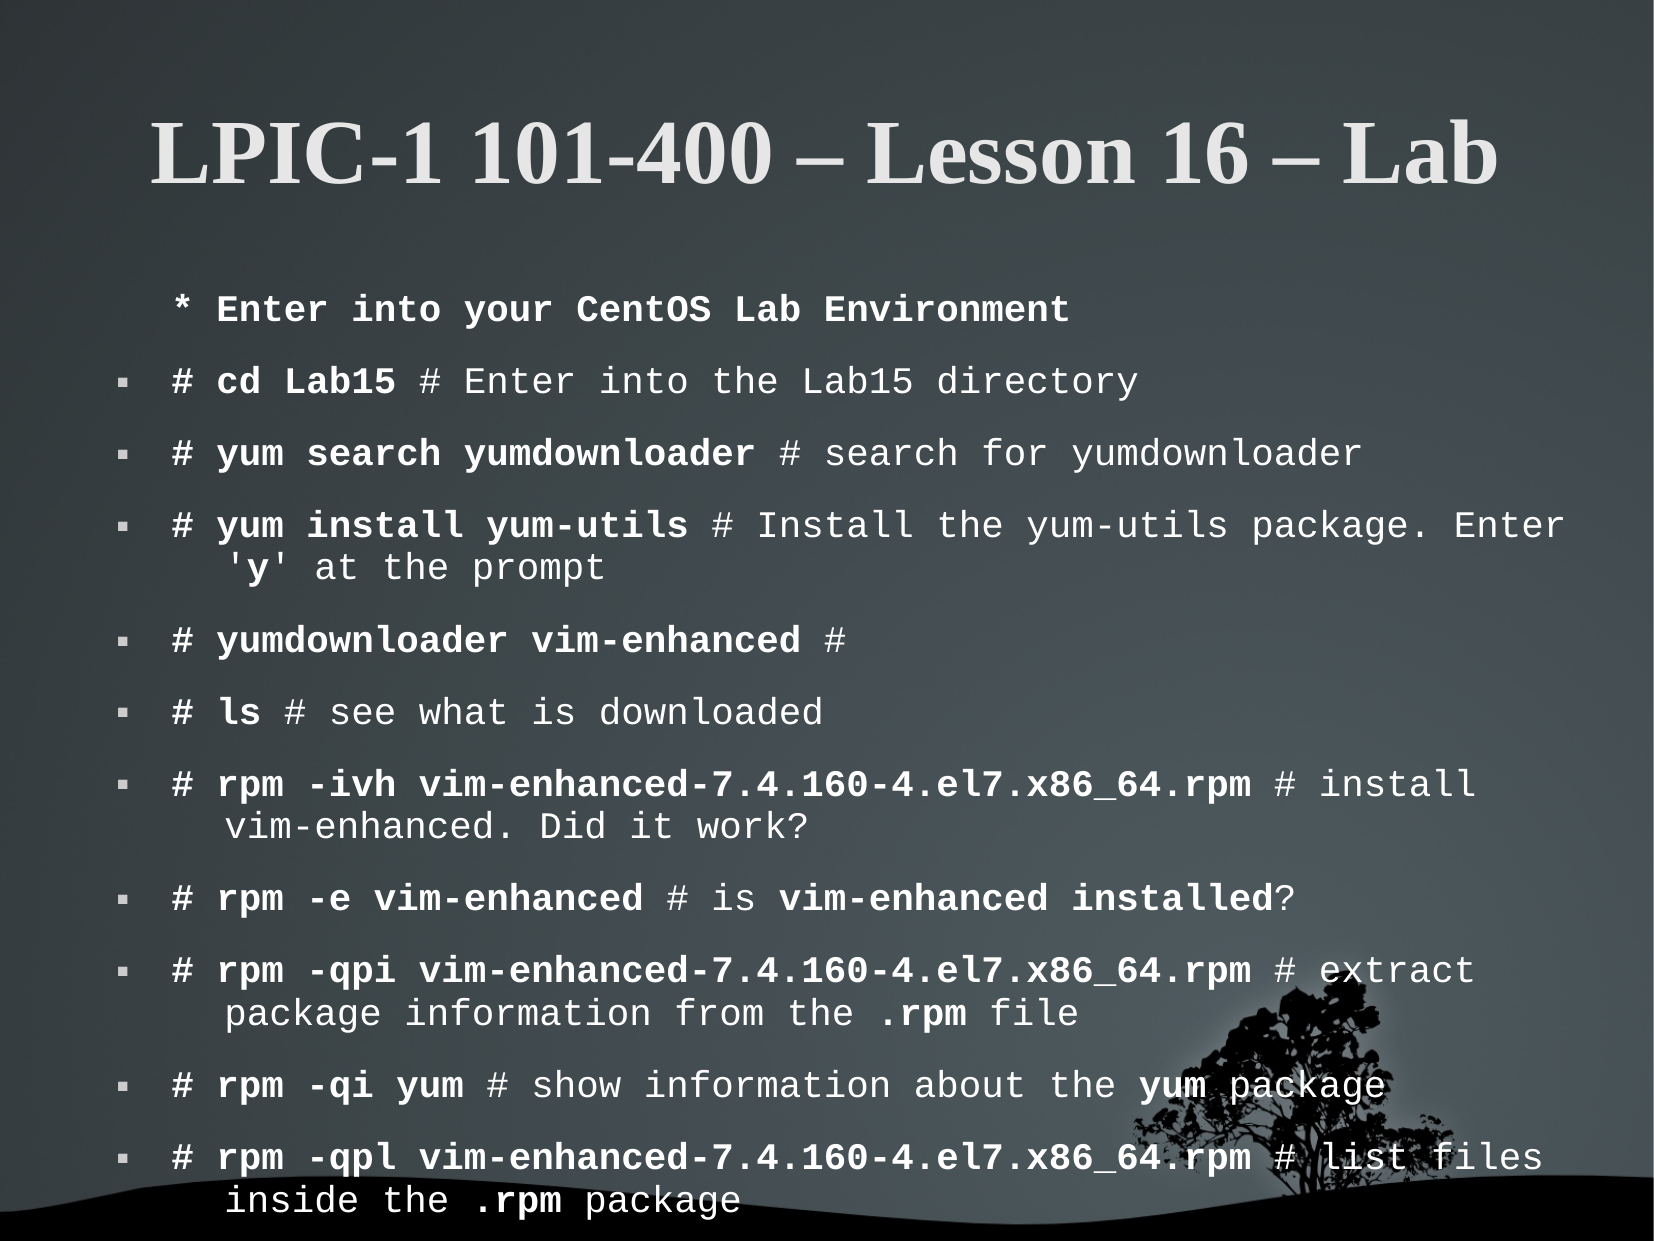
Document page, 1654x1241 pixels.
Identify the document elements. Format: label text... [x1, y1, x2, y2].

title LPIC-1 101-400 – Lesson 16 – Lab [82, 49, 1571, 257]
picture [0, 0, 1654, 1241]
list * Enter into your CentOS Lab Environment # cd Lab15 # Enter into the Lab15 directory # yum search yumdownloader # search for yumdownloader # yum install yum-utils # Install the yum-utils package. Enter 'y' at the prompt # yumdownloader vim-enhanced # # ls # see what is downloaded # rpm -ivh vim-enhanced-7.4.160-4.el7.x86_64.rpm # install vim-enhanced. Did it work? # rpm -e vim-enhanced # is vim-enhanced installed? # rpm -qpi vim-enhanced-7.4.160-4.el7.x86_64.rpm # extract package information from the .rpm file # rpm -qi yum # show information about the yum package # rpm -qpl vim-enhanced-7.4.160-4.el7.x86_64.rpm # list files inside the .rpm package # rpm -ql yum # list files for the yum package [82, 290, 1571, 1118]
